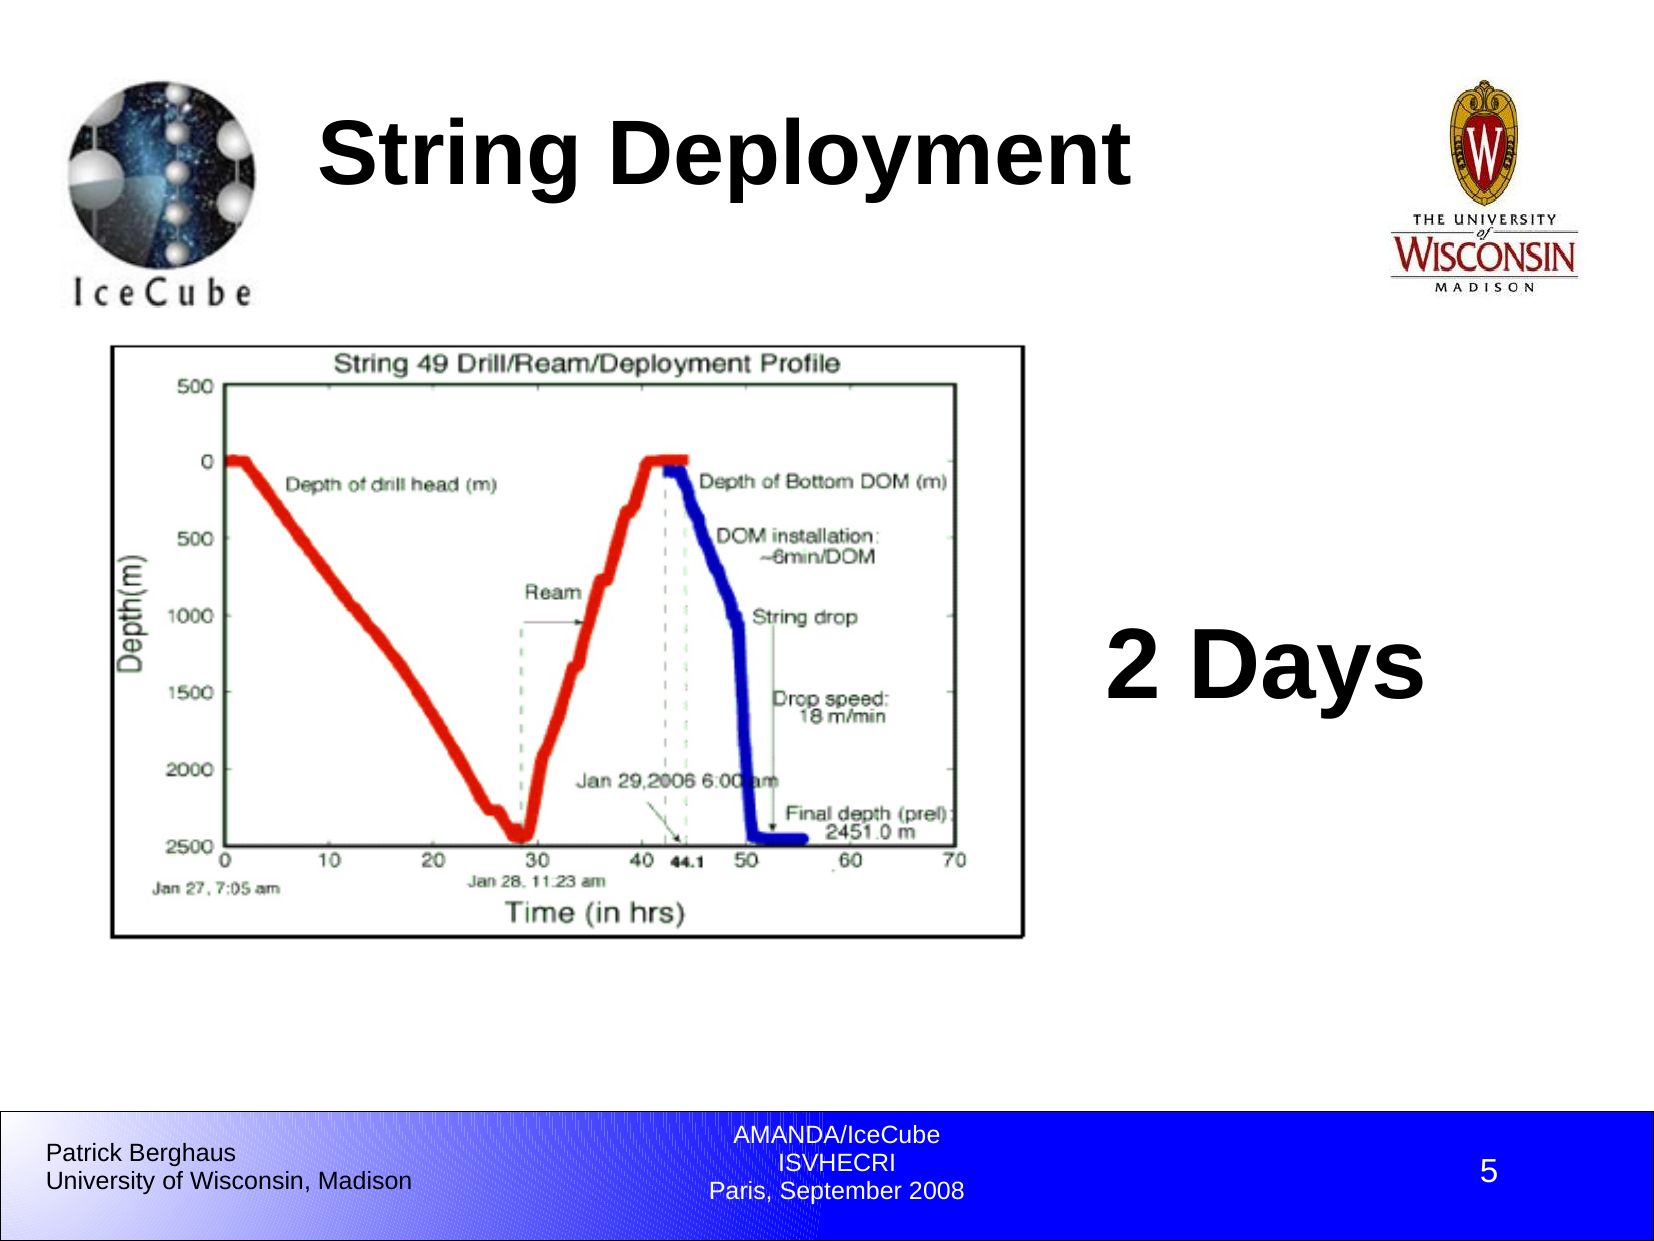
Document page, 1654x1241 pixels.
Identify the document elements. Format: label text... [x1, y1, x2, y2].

picture [79, 324, 1054, 983]
text_box 2 Days [1054, 300, 1479, 1028]
picture [60, 78, 263, 308]
text_box String Deployment [302, 93, 1146, 248]
picture [1381, 76, 1585, 310]
